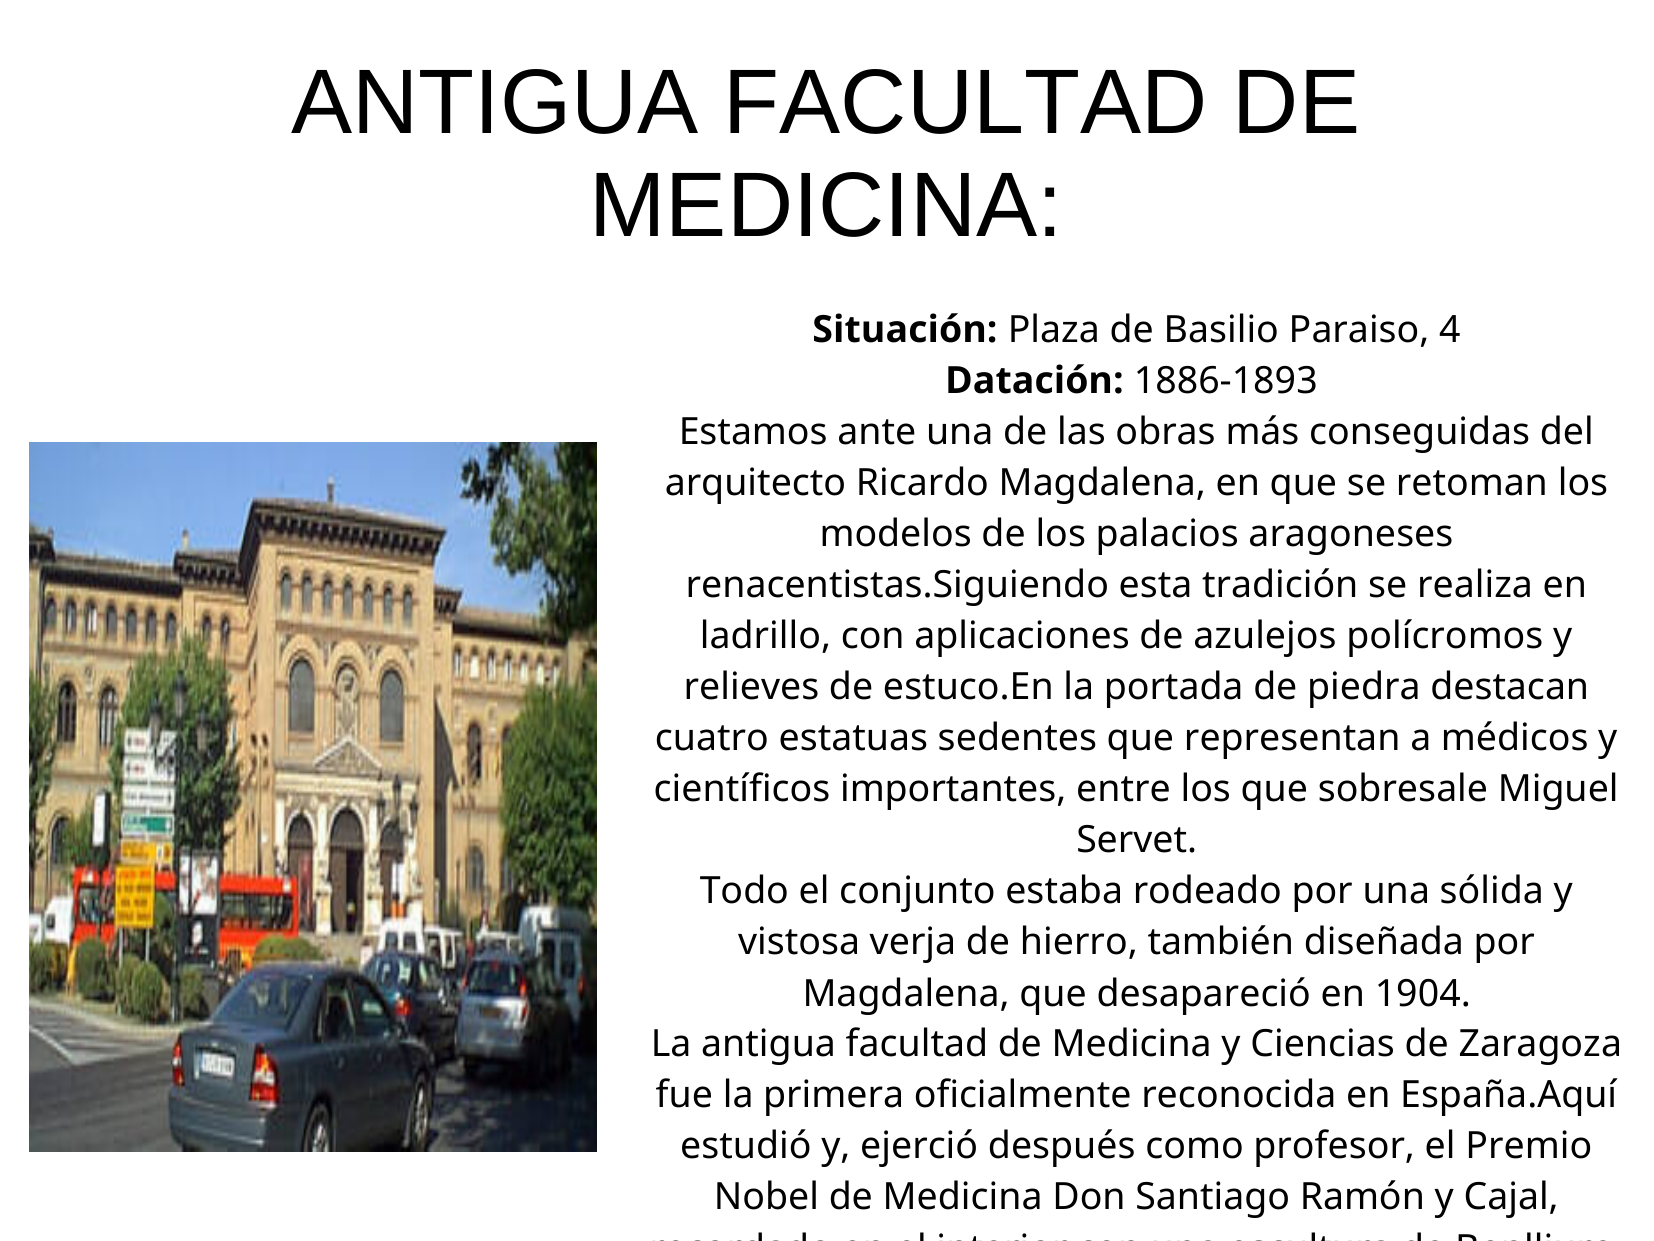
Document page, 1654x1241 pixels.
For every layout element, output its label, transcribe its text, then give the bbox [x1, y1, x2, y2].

picture [29, 442, 597, 1152]
title ANTIGUA FACULTAD DE MEDICINA: [82, 49, 1571, 257]
text_box Situación: Plaza de Basilio Paraiso, 4 Datación: 1886-1893 Estamos ante una de las obras más conseguidas del arquitecto Ricardo Magdalena, en que se retoman los modelos de los palacios aragoneses renacentistas.Siguiendo esta tradición se realiza en ladrillo, con aplicaciones de azulejos polícromos y relieves de estuco.En la portada de piedra destacan cuatro estatuas sedentes que representan a médicos y científicos importantes, entre los que sobresale Miguel Servet. Todo el conjunto estaba rodeado por una sólida y vistosa verja de hierro, también diseñada por Magdalena, que desapareció en 1904. La antigua facultad de Medicina y Ciencias de Zaragoza fue la primera oficialmente reconocida en España.Aquí estudió y, ejerció después como profesor, el Premio Nobel de Medicina Don Santiago Ramón y Cajal, recordado en el interior con una escultura de Benlliure [620, 295, 1654, 1241]
